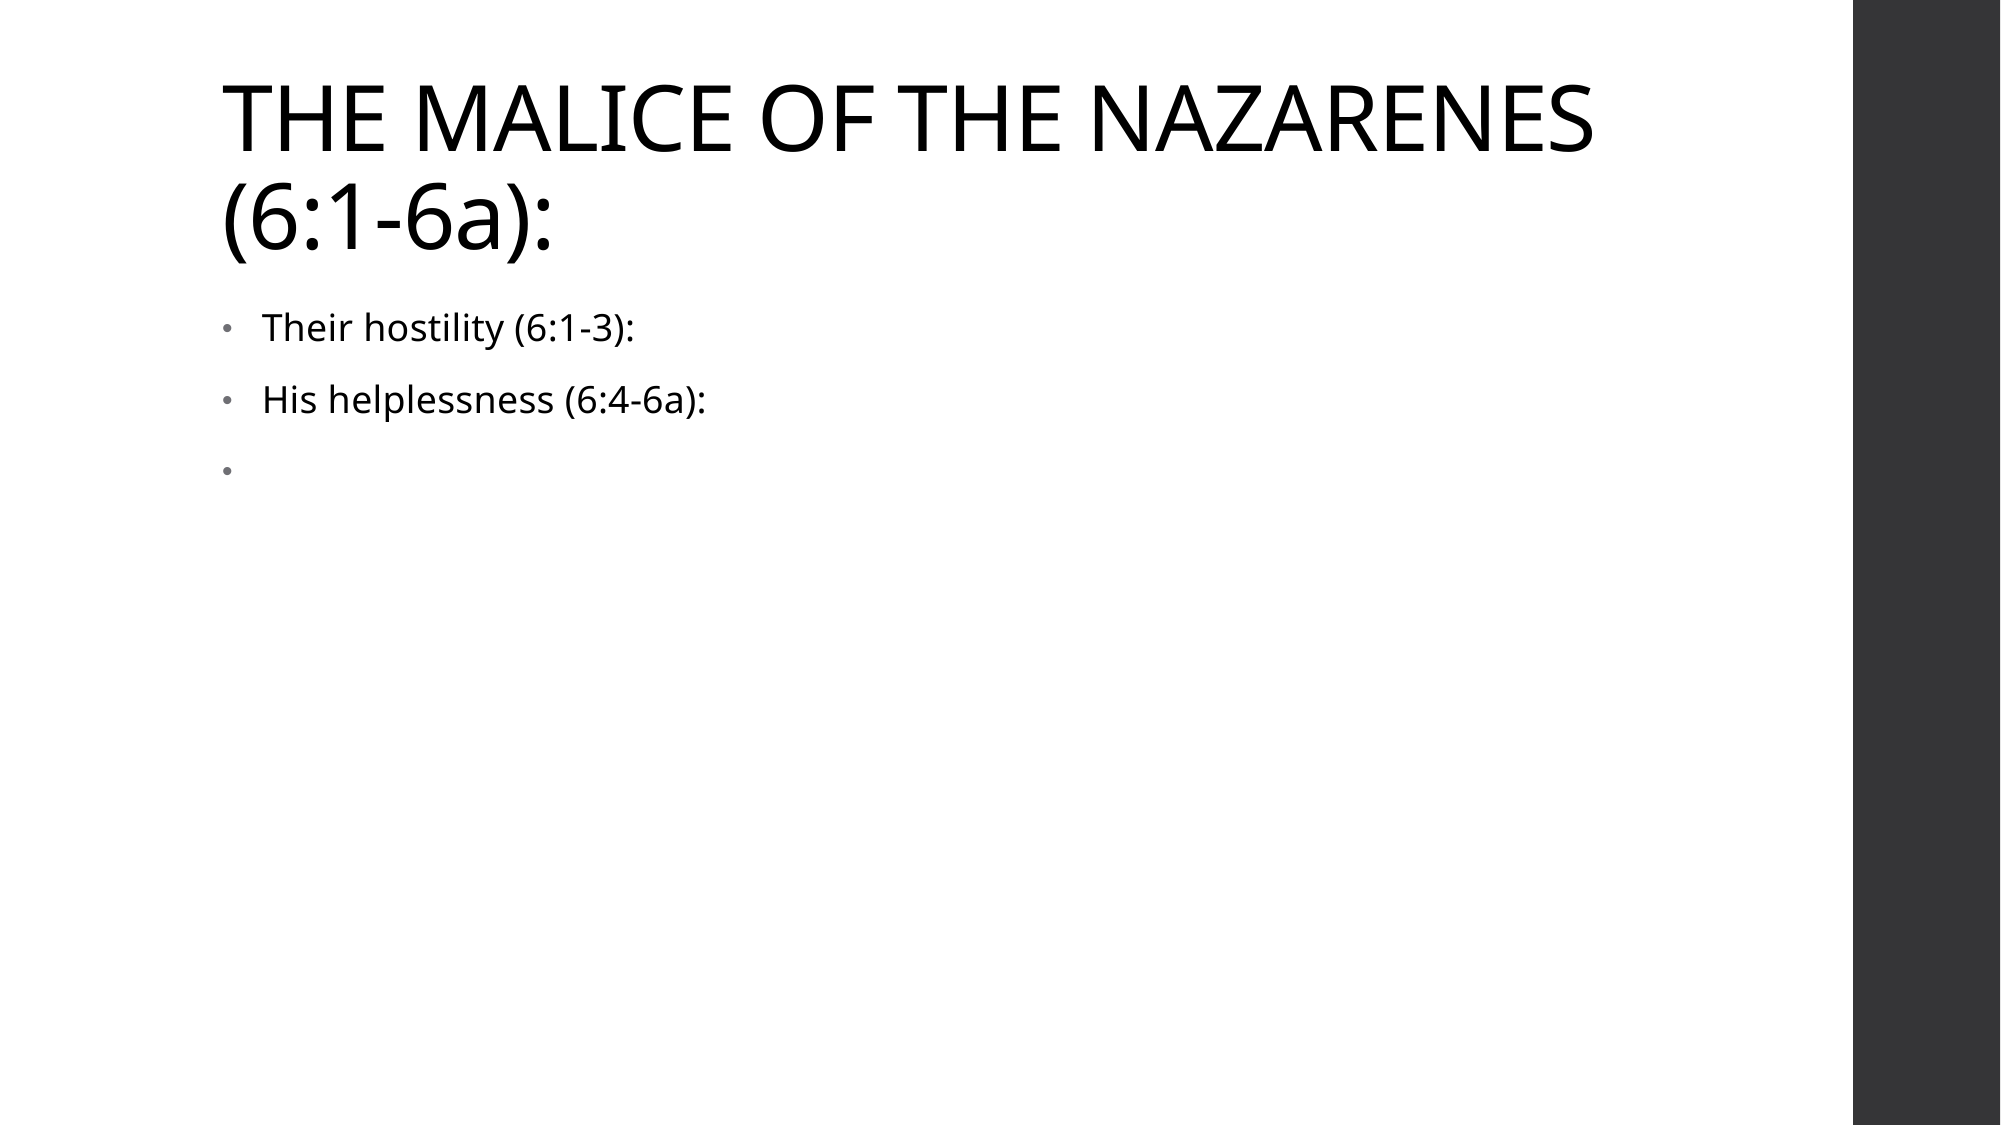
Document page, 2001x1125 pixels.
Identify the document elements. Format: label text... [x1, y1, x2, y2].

title THE MALICE OF THE NAZARENES (6:1-6a): [206, 60, 1797, 278]
list Their hostility (6:1-3): His helplessness (6:4-6a): [206, 299, 1617, 1014]
